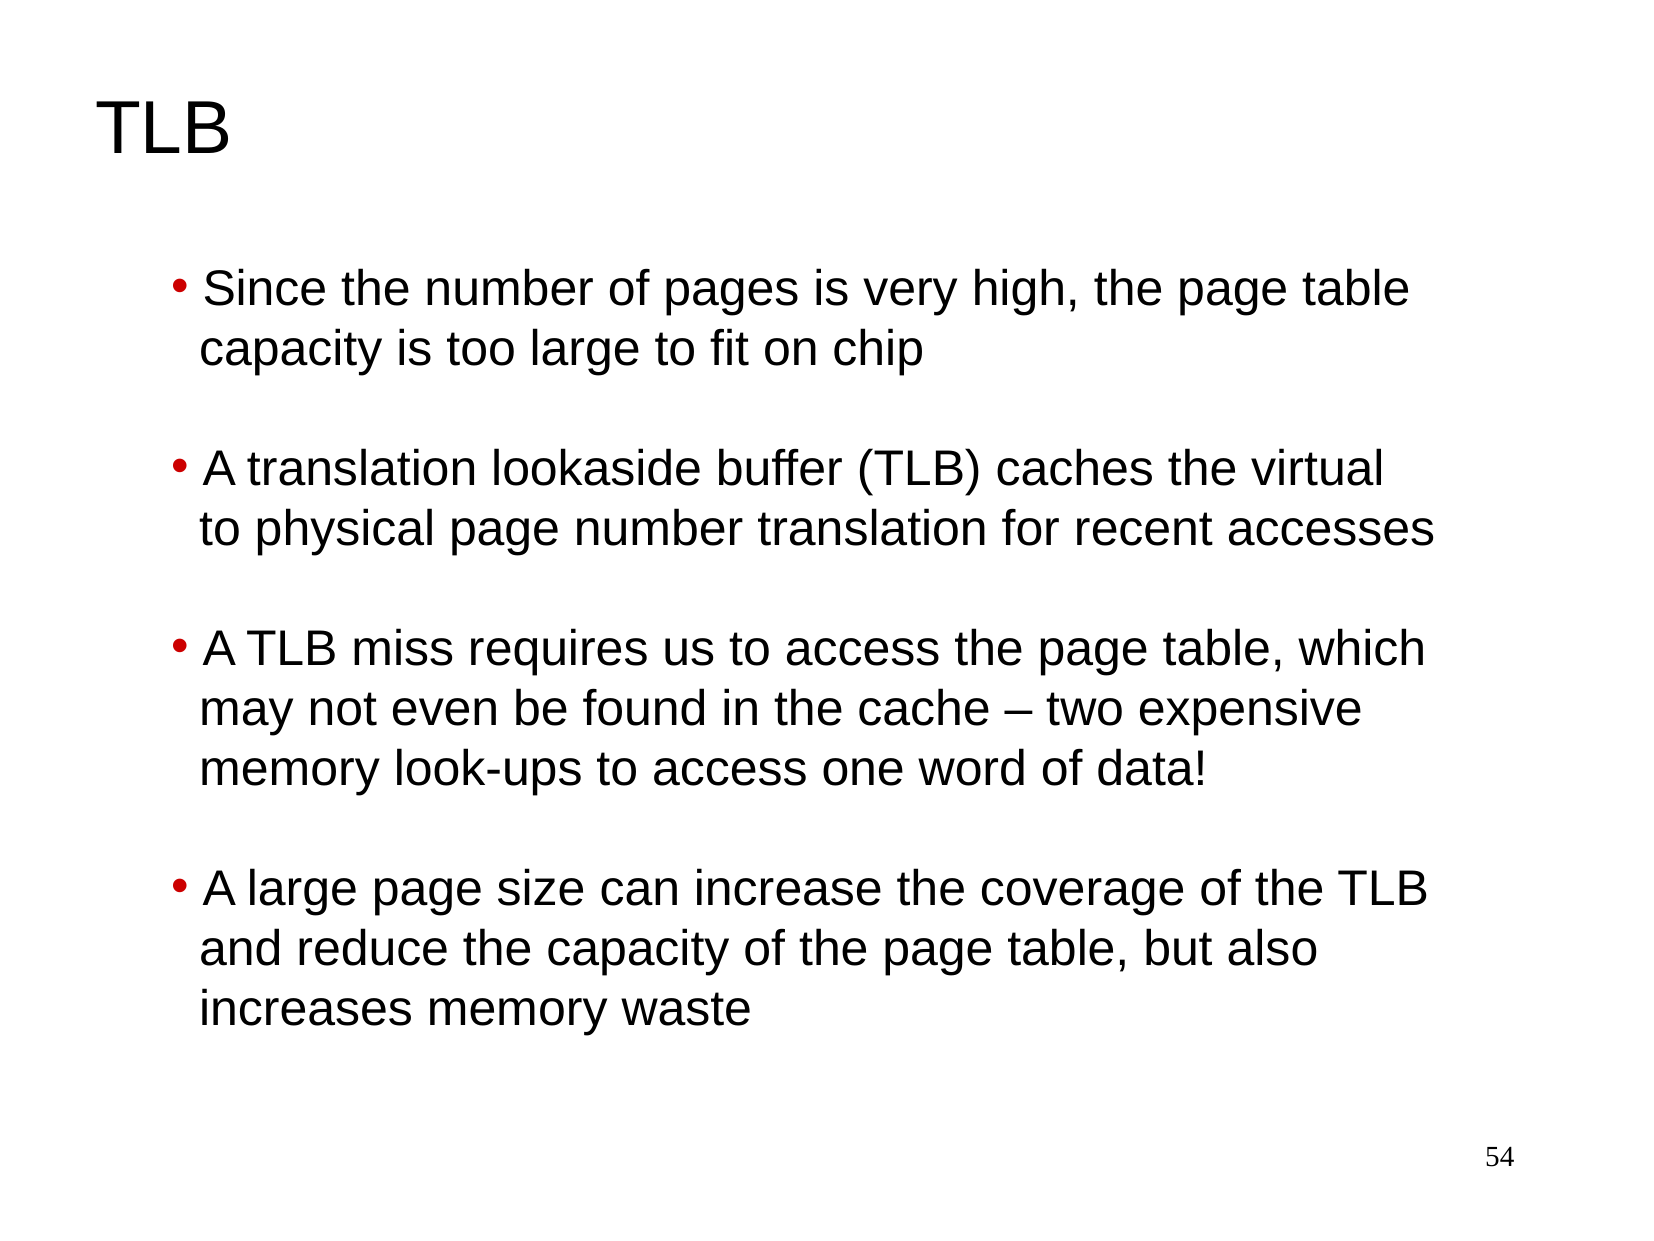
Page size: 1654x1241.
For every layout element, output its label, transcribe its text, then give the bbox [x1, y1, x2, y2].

text_box <number> [1184, 1129, 1530, 1213]
text_box TLB [80, 71, 248, 177]
text_box Since the number of pages is very high, the page table capacity is too large to fit on chip A translation lookaside buffer (TLB) caches the virtual to physical page number translation for recent accesses A TLB miss requires us to access the page table, which may not even be found in the cache – two expensive memory look-ups to access one word of data! A large page size can increase the coverage of the TLB and reduce the capacity of the page table, but also increases memory waste [156, 247, 1451, 1044]
